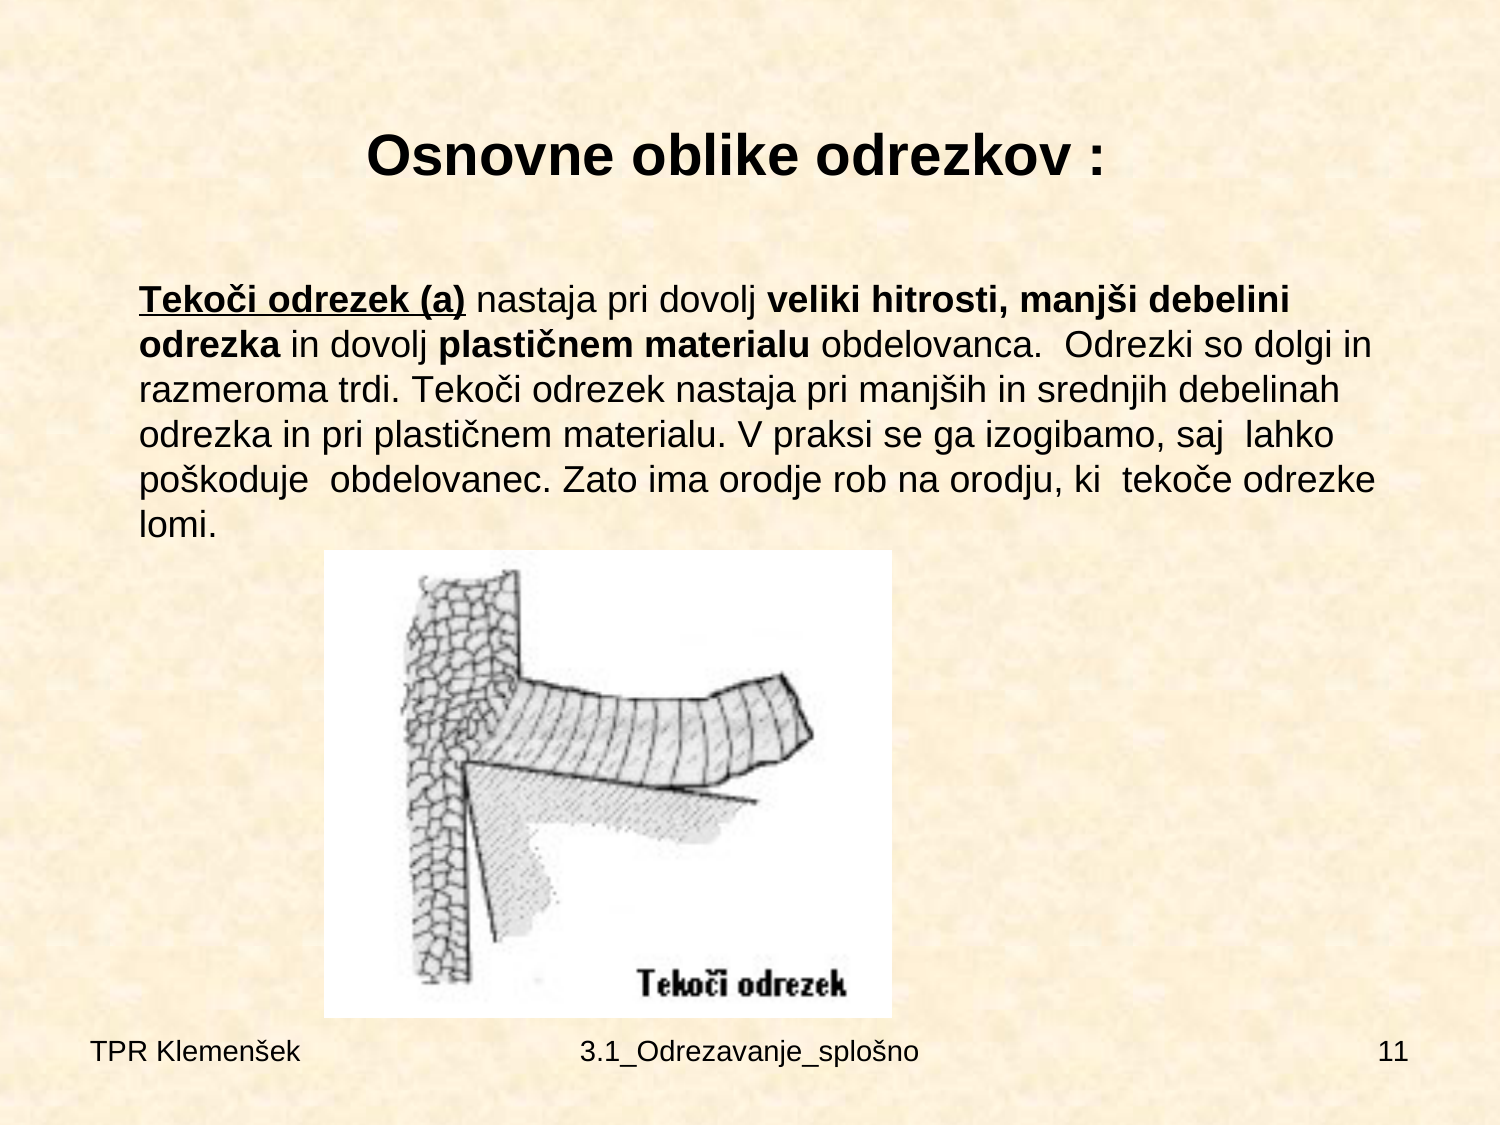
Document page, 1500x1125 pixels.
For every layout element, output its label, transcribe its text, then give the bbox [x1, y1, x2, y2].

text_box Tekoči odrezek (a) nastaja pri dovolj veliki hitrosti, manjši debelini odrezka in dovolj plastičnem materialu obdelovanca. Odrezki so dolgi in razmeroma trdi. Tekoči odrezek nastaja pri manjših in srednjih debelinah odrezka in pri plastičnem materialu. V praksi se ga izogibamo, saj lahko poškoduje obdelovanec. Zato ima orodje rob na orodju, ki tekoče odrezke lomi. [123, 267, 1447, 553]
text_box 3.1_Odrezavanje_splošno [512, 1024, 988, 1103]
text_box TPR Klemenšek [74, 1024, 426, 1103]
title Osnovne oblike odrezkov : [75, 45, 1426, 233]
text_box <number> [1074, 1024, 1426, 1103]
picture [0, 0, 1500, 1125]
